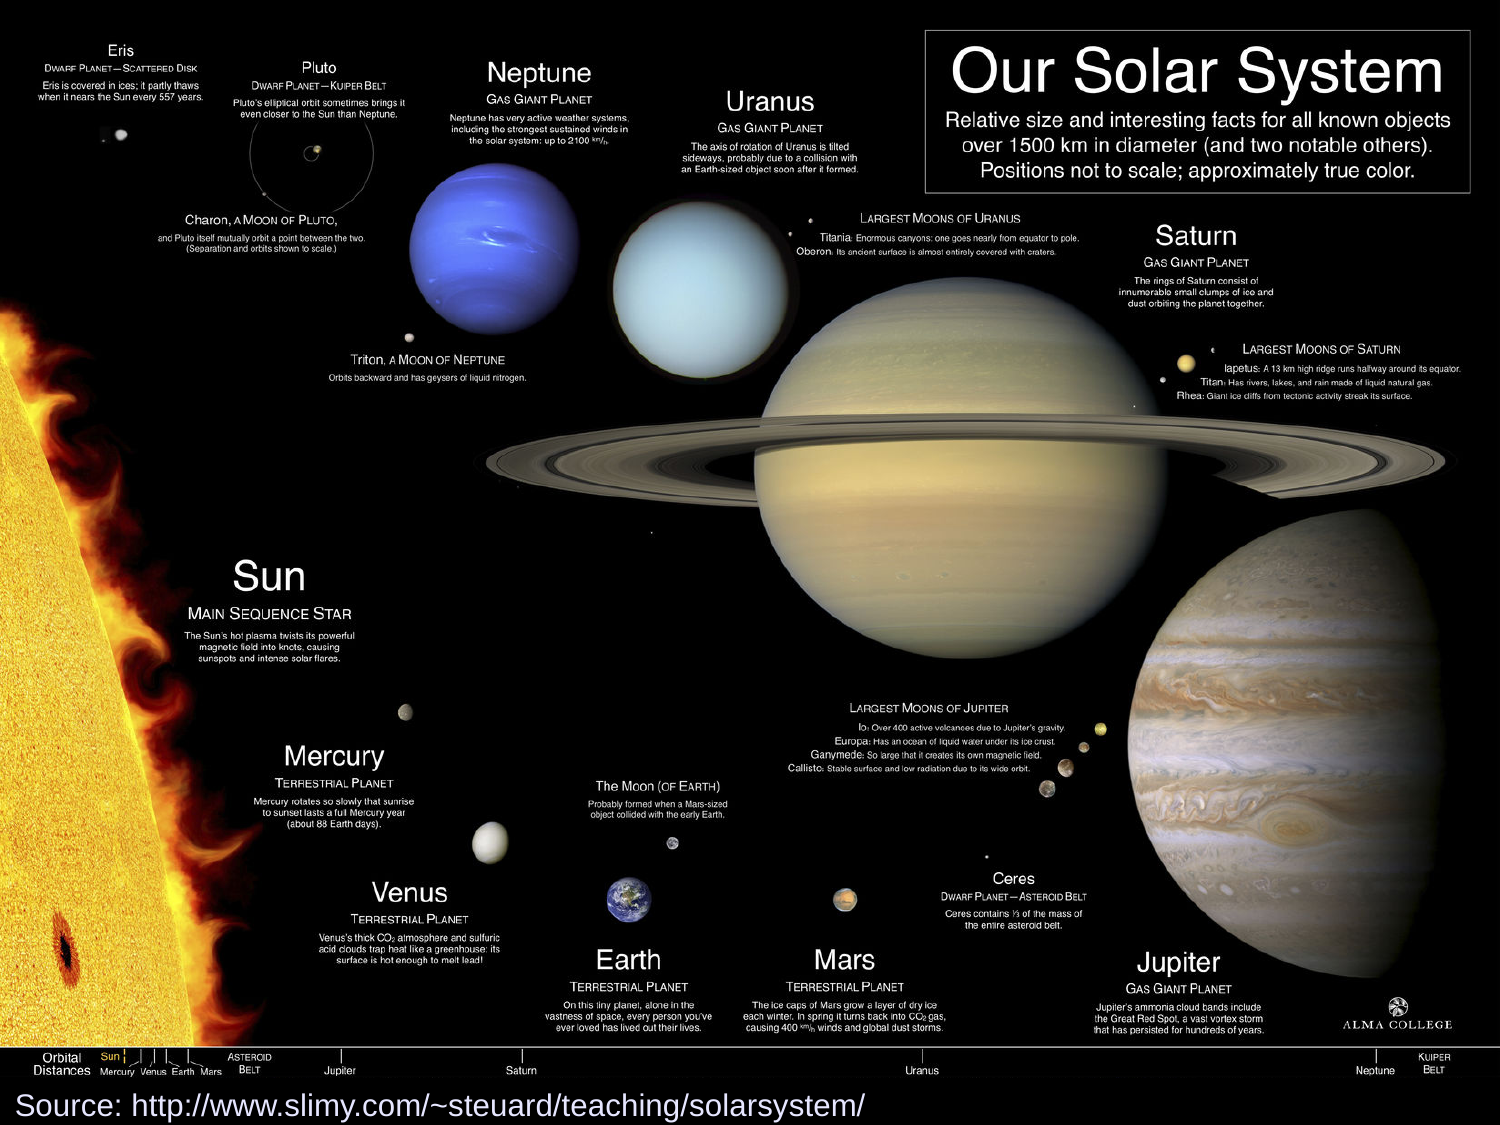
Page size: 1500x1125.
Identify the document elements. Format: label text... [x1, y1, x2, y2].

picture [0, 0, 1500, 1078]
text_box Source: http://www.slimy.com/~steuard/teaching/solarsystem/ [0, 1078, 1500, 1125]
